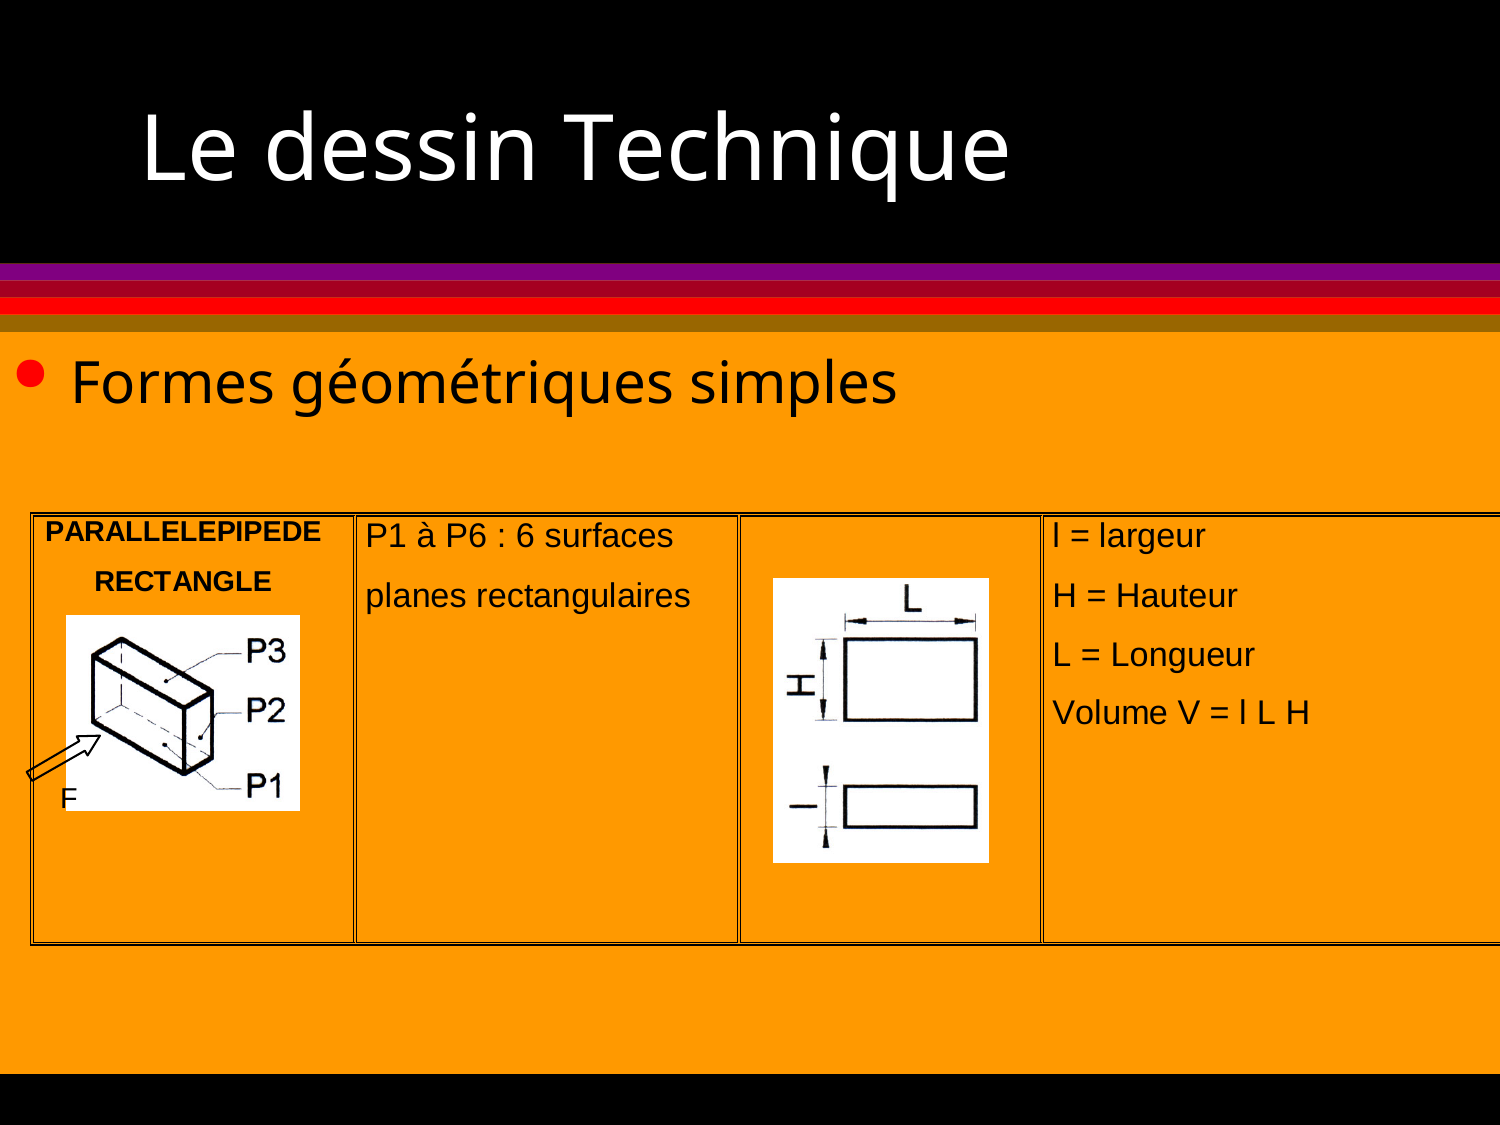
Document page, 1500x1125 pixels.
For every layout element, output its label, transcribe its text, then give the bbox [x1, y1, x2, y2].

text_box Le dessin Technique [125, 49, 1401, 238]
picture [0, 512, 1500, 978]
list Formes géométriques simples [0, 337, 1075, 438]
